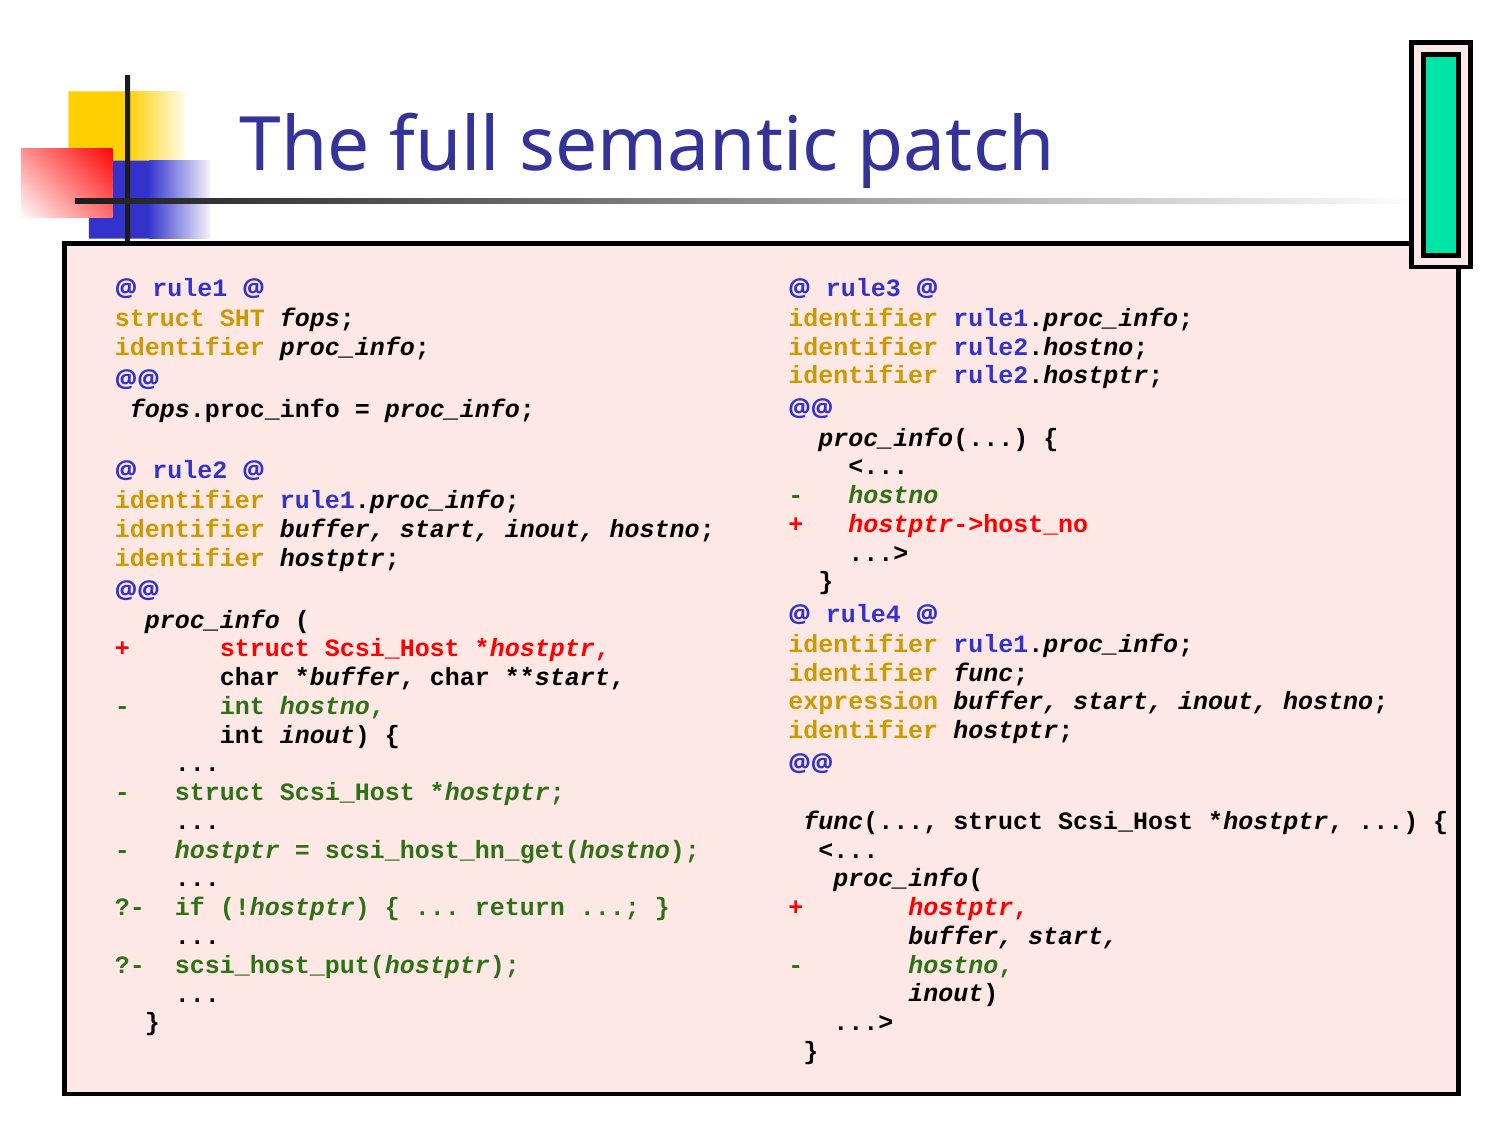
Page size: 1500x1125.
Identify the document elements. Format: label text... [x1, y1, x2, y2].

text_box @ rule3 @ identifier rule1.proc_info; identifier rule2.hostno; identifier rule2.hostptr; @@ proc_info(...) { <... - hostno + hostptr->host_no ...> } @ rule4 @ identifier rule1.proc_info; identifier func; expression buffer, start, inout, hostno; identifier hostptr; @@ func(..., struct Scsi_Host *hostptr, ...) { <... proc_info( + hostptr, buffer, start, - hostno, inout) ...> } [773, 267, 1500, 1125]
text_box [64, 42, 1471, 1094]
title The full semantic patch [224, 12, 1500, 200]
list @ rule1 @ struct SHT fops; identifier proc_info; @@ fops.proc_info = proc_info; @ rule2 @ identifier rule1.proc_info; identifier buffer, start, inout, hostno; identifier hostptr; @@ proc_info ( + struct Scsi_Host *hostptr, char *buffer, char **start, - int hostno, int inout) { ... - struct Scsi_Host *hostptr; ... - hostptr = scsi_host_hn_get(hostno); ... ?- if (!hostptr) { ... return ...; } ... ?- scsi_host_put(hostptr); ... } [100, 267, 738, 1082]
